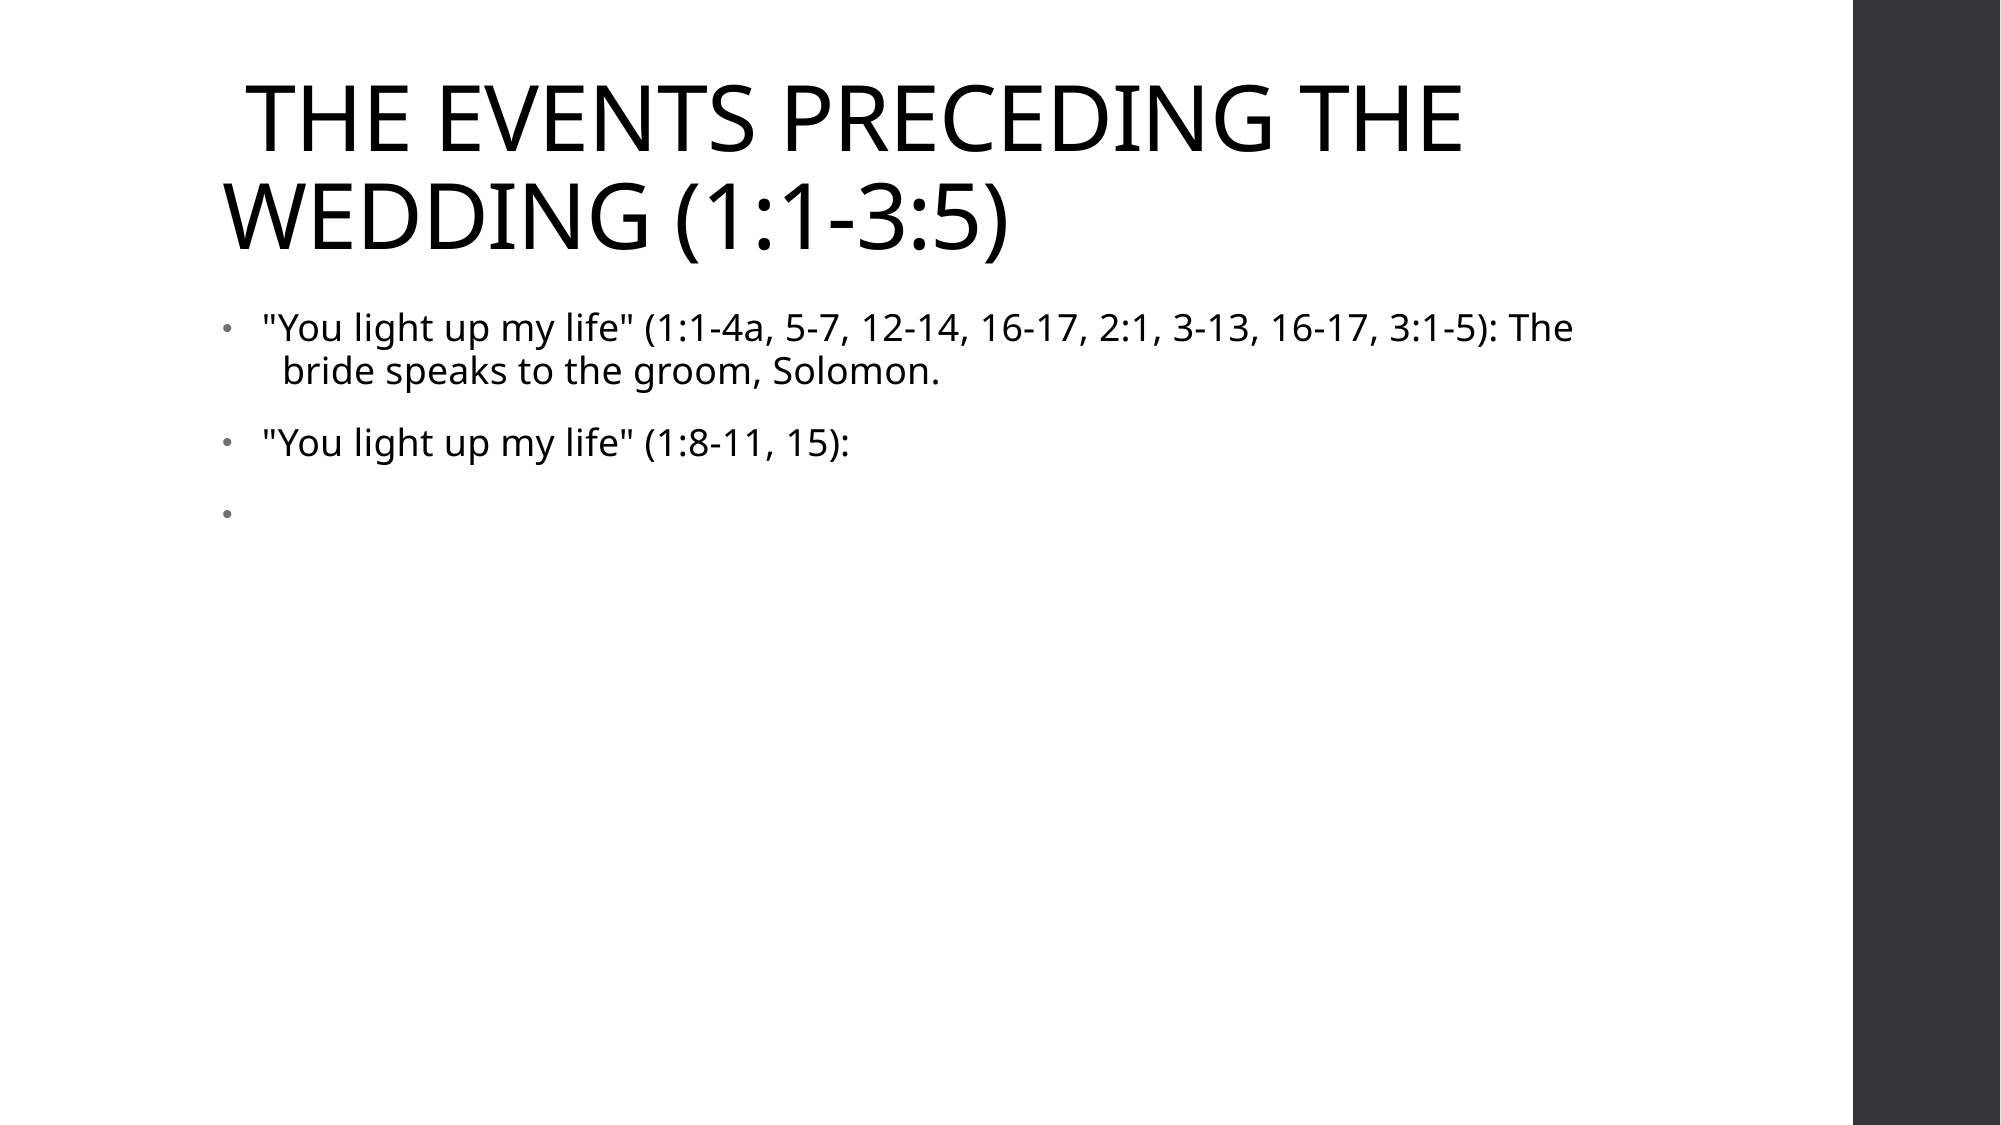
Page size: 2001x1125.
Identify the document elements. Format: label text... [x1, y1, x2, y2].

list "You light up my life" (1:1-4a, 5-7, 12-14, 16-17, 2:1, 3-13, 16-17, 3:1-5): The bride speaks to the groom, Solomon. "You light up my life" (1:8-11, 15): [206, 299, 1617, 1014]
title THE EVENTS PRECEDING THE WEDDING (1:1-3:5) [206, 60, 1797, 278]
